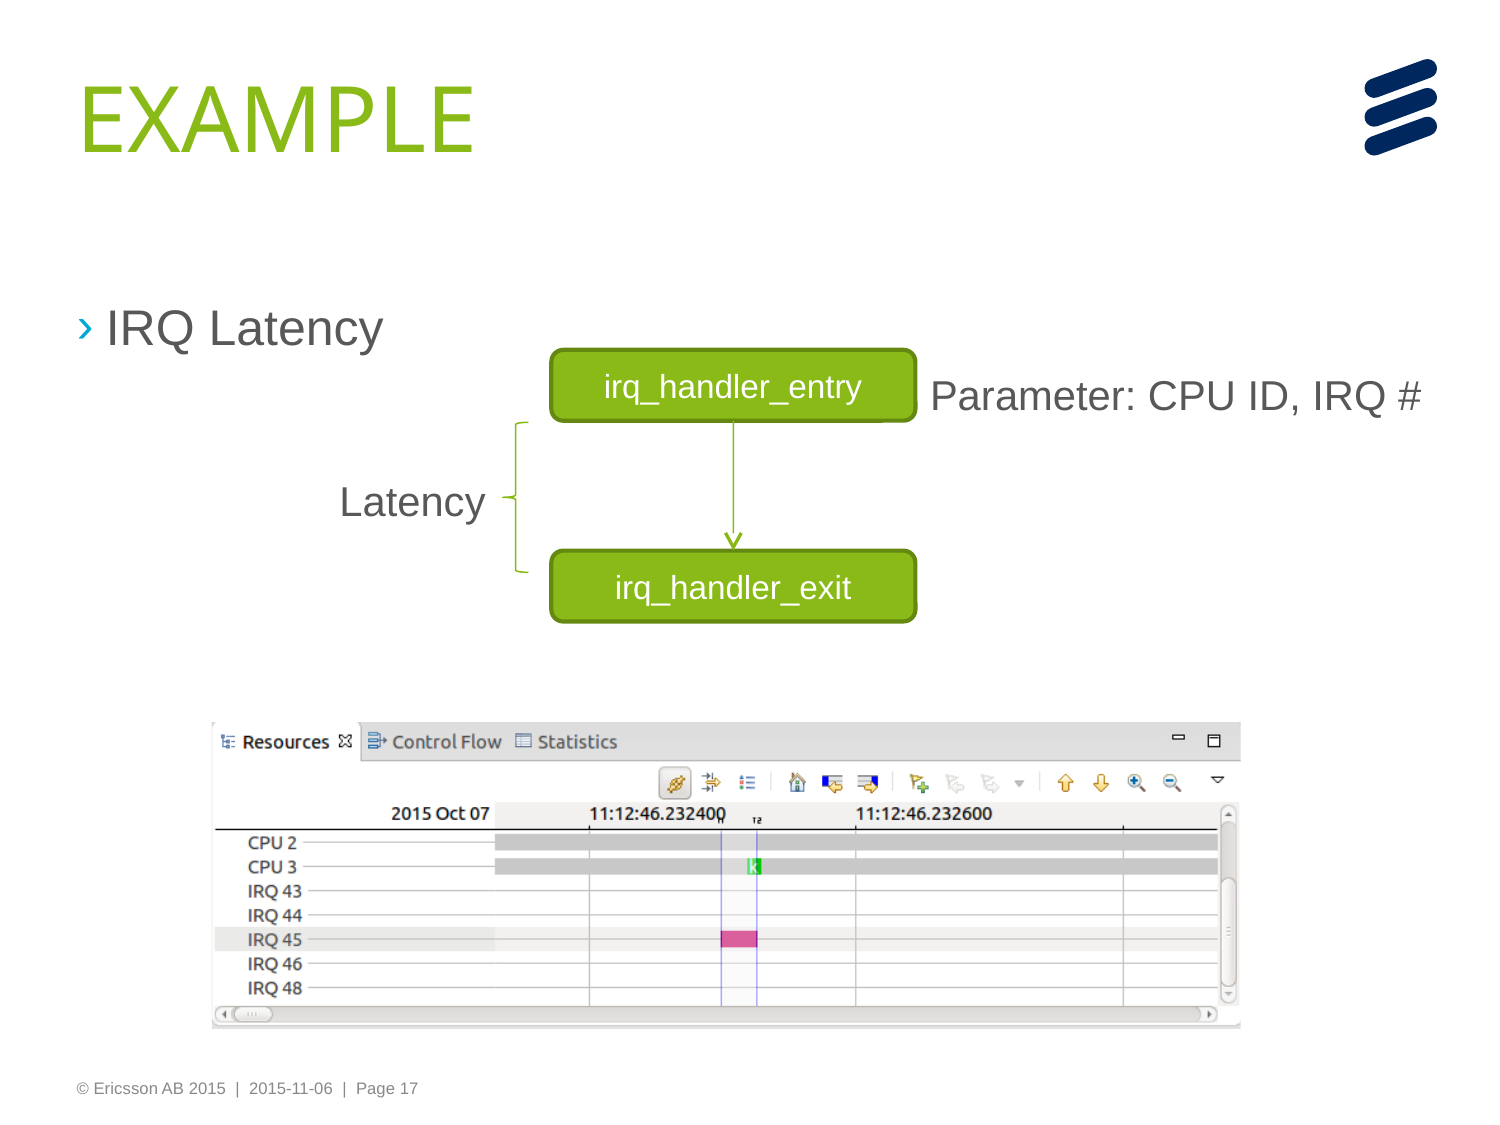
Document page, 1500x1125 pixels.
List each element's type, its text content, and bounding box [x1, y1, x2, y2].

text_box irq_handler_entry [551, 349, 916, 421]
picture [211, 722, 1241, 1029]
text_box Parameter: CPU ID, IRQ # [915, 361, 1453, 427]
title EXAMPLE [64, 39, 1294, 218]
text_box Latency [324, 467, 561, 532]
list IRQ Latency [65, 295, 1436, 928]
text_box irq_handler_exit [551, 550, 916, 622]
